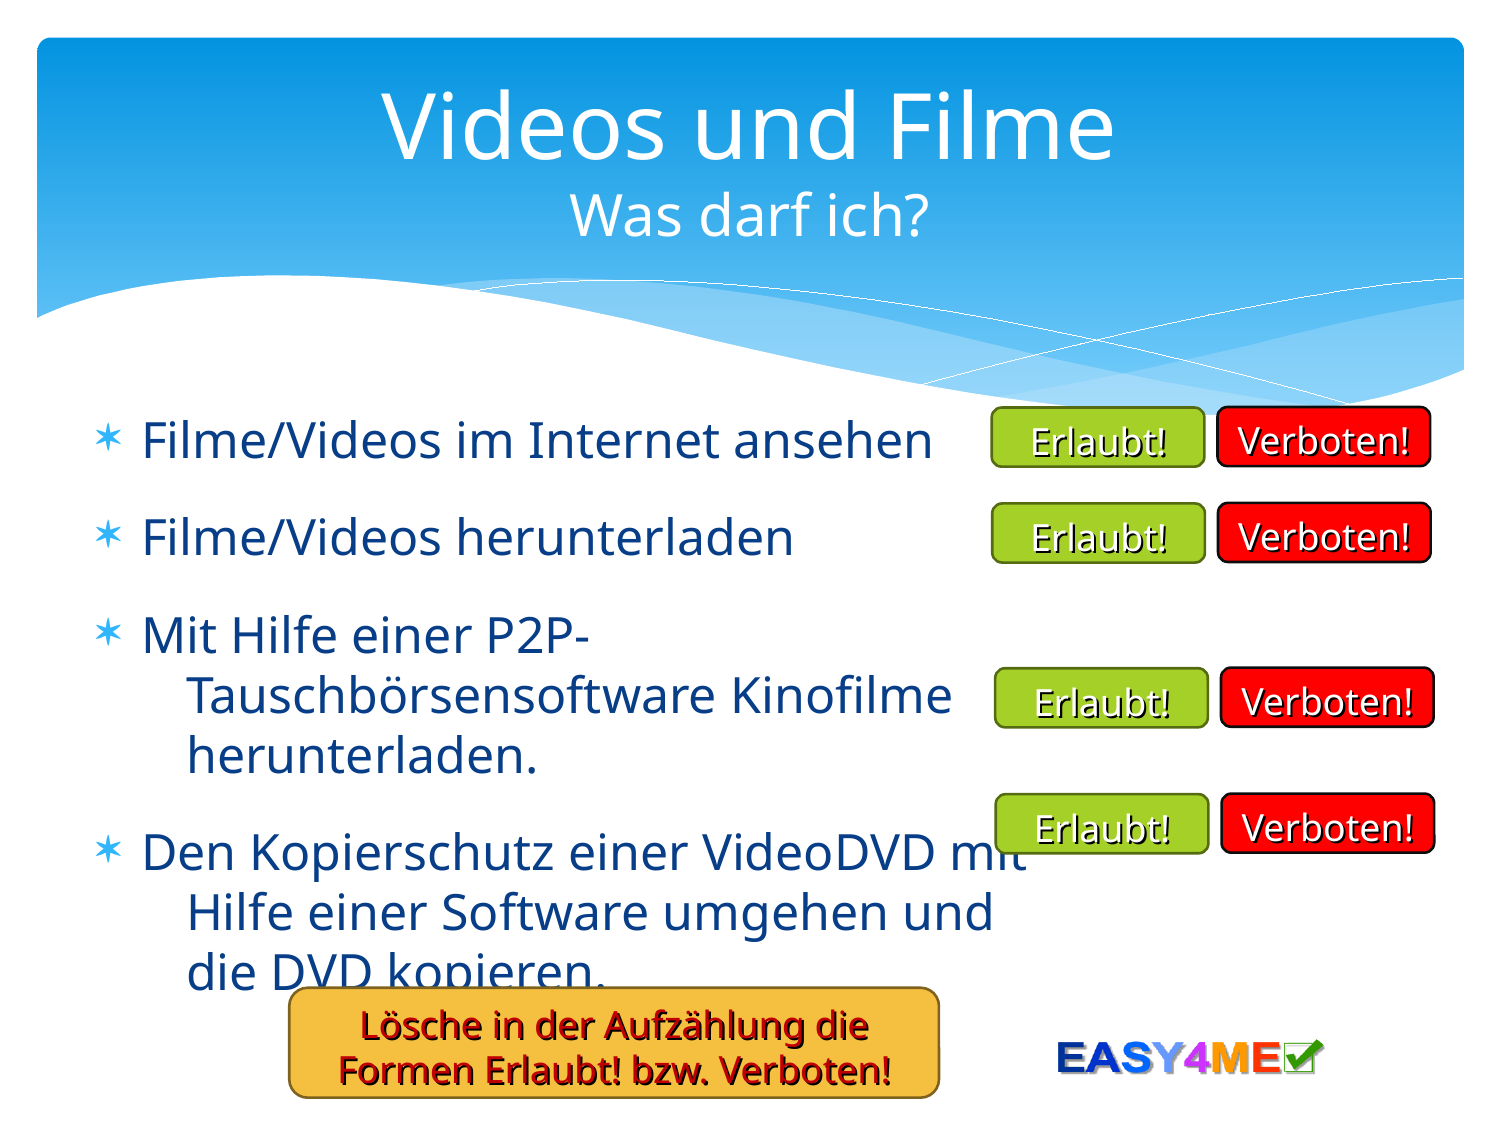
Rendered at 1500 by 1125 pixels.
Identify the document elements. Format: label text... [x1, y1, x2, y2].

text_box Lösche in der Aufzählung die Formen Erlaubt! bzw. Verboten! [289, 987, 939, 1098]
text_box Verboten! [1221, 793, 1435, 853]
text_box Erlaubt! [992, 503, 1205, 563]
title Videos und Filme Was darf ich? [75, 55, 1426, 262]
text_box Filme/Videos im Internet ansehen Filme/Videos herunterladen Mit Hilfe einer P2P-Tauschbörsensoftware Kinofilme herunterladen. Den Kopierschutz einer VideoDVD mit Hilfe einer Software umgehen und die DVD kopieren. [81, 400, 1058, 967]
text_box Erlaubt! [995, 668, 1208, 728]
text_box Erlaubt! [995, 794, 1209, 854]
text_box Verboten! [1218, 502, 1431, 562]
text_box Verboten! [1217, 407, 1431, 467]
text_box Verboten! [1221, 667, 1434, 727]
picture [1049, 1033, 1334, 1079]
text_box Erlaubt! [991, 407, 1205, 467]
